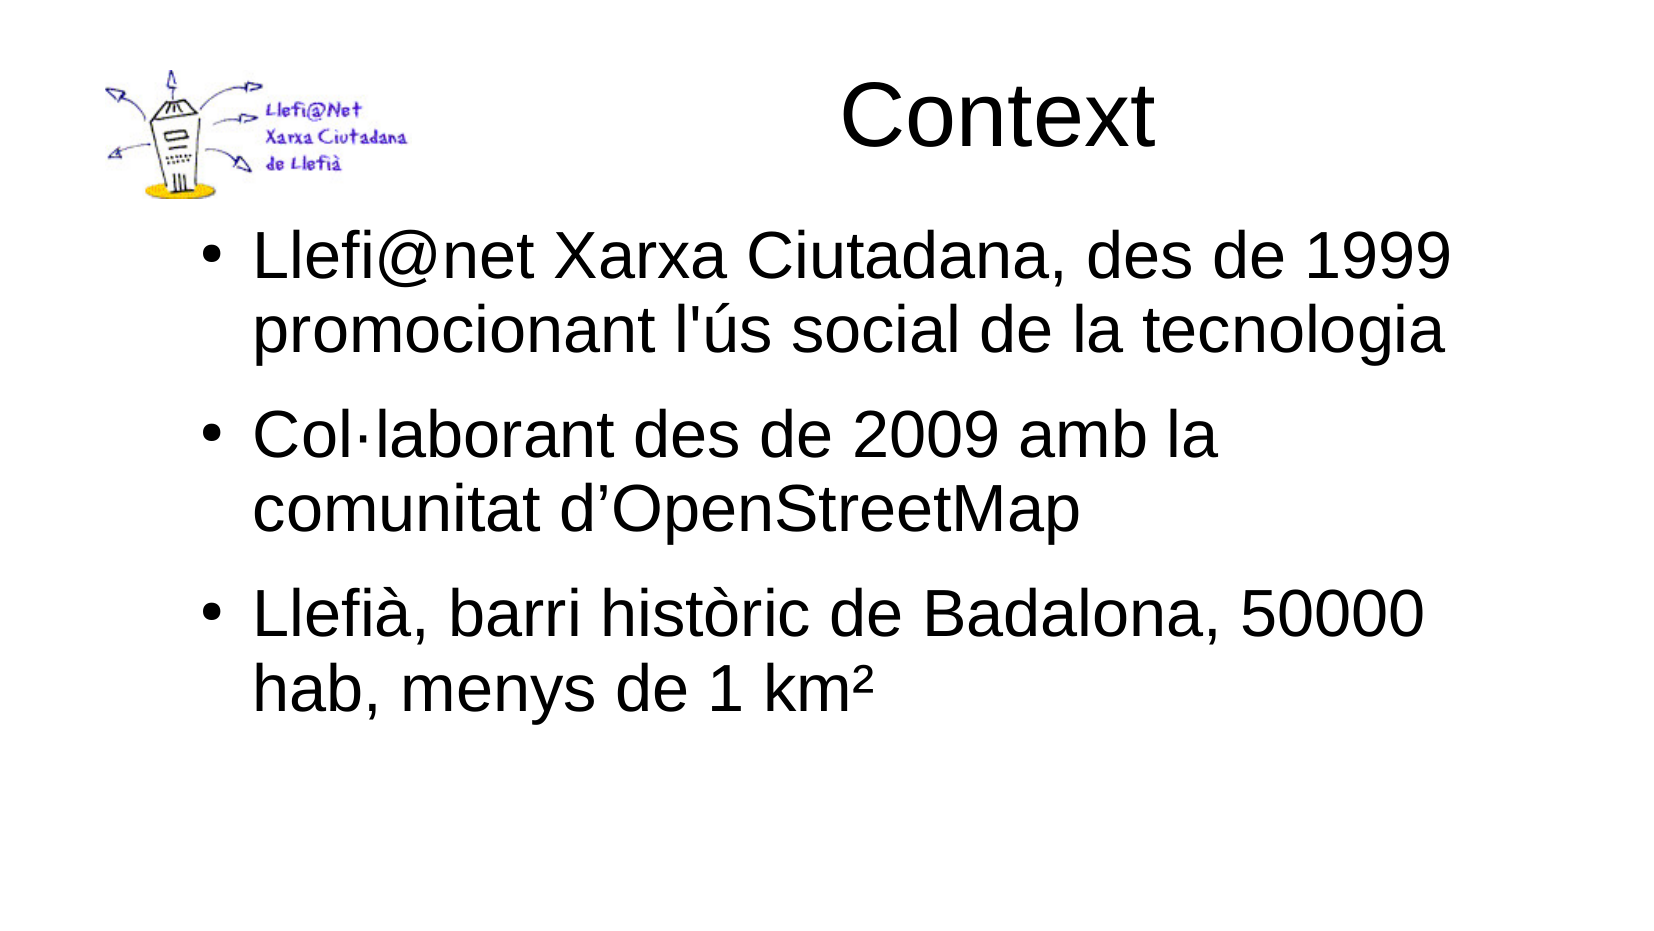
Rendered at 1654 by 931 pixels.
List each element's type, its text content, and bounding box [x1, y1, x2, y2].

picture [105, 70, 412, 199]
list Llefi@net Xarxa Ciutadana, des de 1999 promocionant l'ús social de la tecnologia Col·laborant des de 2009 amb la comunitat d’OpenStreetMap Llefià, barri històric de Badalona, 50000 hab, menys de 1 km² [182, 217, 1472, 758]
title Context [425, 37, 1571, 193]
